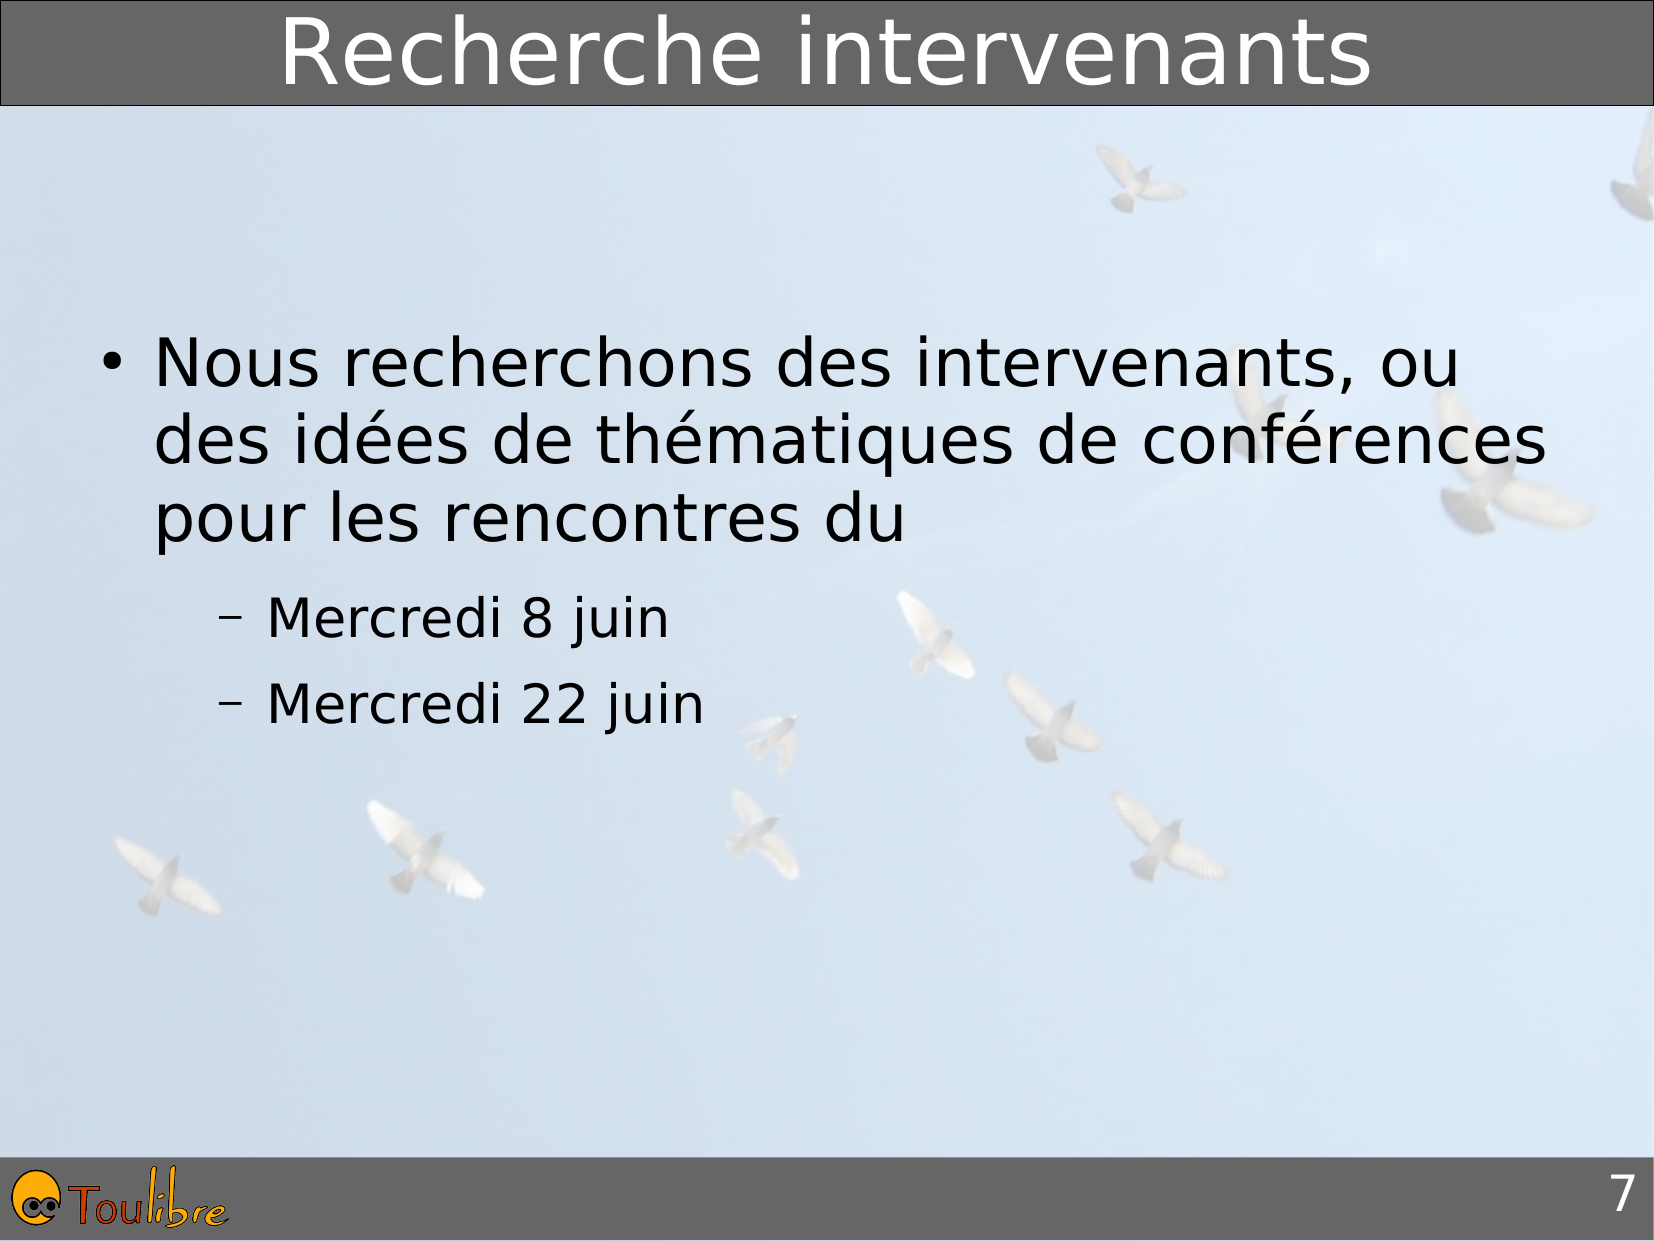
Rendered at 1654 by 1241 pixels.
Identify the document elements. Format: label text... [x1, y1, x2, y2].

title Recherche intervenants [0, 0, 1654, 107]
list Nous recherchons des intervenants, ou des idées de thématiques de conférences pour les rencontres du Mercredi 8 juin Mercredi 22 juin [82, 324, 1571, 1094]
picture [11, 1165, 229, 1228]
